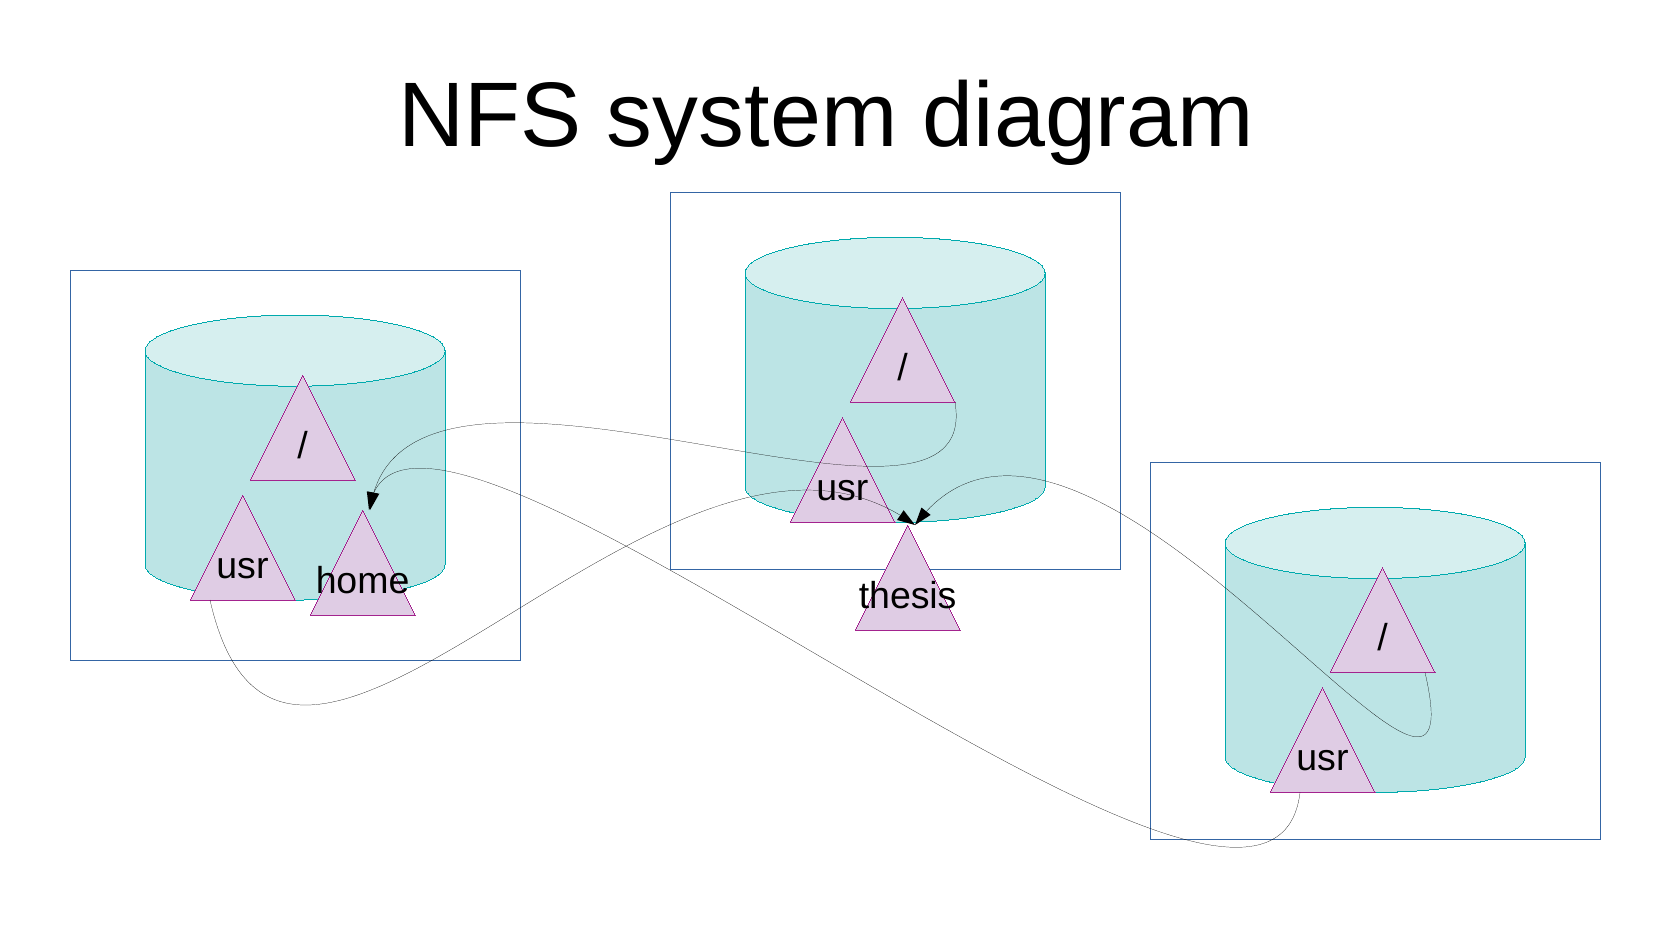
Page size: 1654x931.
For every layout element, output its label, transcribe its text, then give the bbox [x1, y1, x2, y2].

text_box [1150, 829, 1182, 840]
text_box / [1330, 567, 1436, 673]
text_box usr [1270, 687, 1376, 793]
text_box [670, 192, 1121, 523]
text_box usr [806, 463, 888, 507]
title NFS system diagram [82, 37, 1571, 193]
text_box [70, 270, 521, 661]
text_box home [310, 510, 416, 616]
text_box usr [820, 417, 867, 466]
text_box [377, 423, 521, 494]
text_box usr [822, 491, 831, 498]
text_box / [250, 375, 356, 481]
text_box thesis [855, 525, 961, 631]
text_box usr [190, 495, 296, 601]
text_box [670, 440, 819, 524]
text_box [670, 476, 1121, 570]
text_box usr [790, 491, 896, 523]
text_box [433, 609, 521, 661]
text_box [1150, 462, 1601, 840]
text_box / [850, 297, 955, 403]
